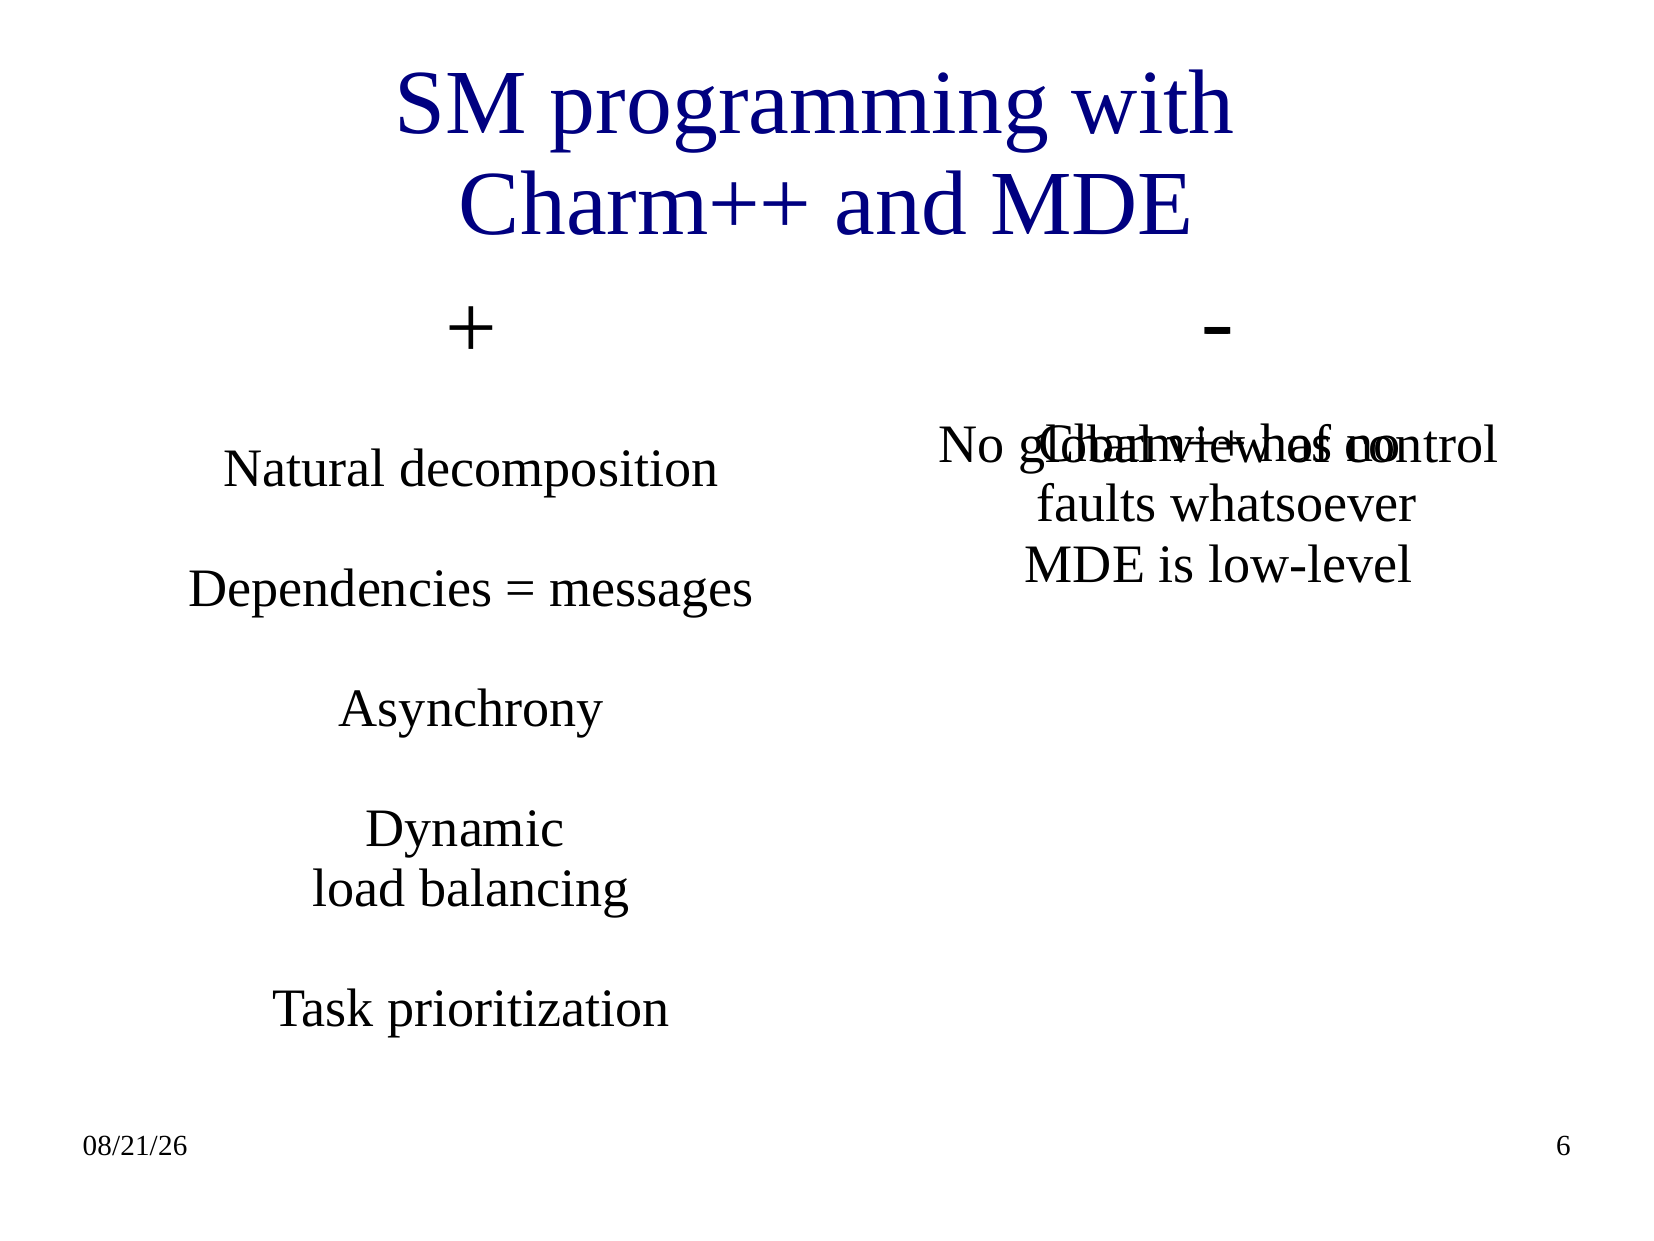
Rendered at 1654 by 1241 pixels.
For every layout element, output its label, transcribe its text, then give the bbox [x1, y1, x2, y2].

title SM programming with Charm++ and MDE [82, 41, 1571, 265]
text_box + Natural decomposition Dependencies = messages Asynchrony Dynamic load balancing Task prioritization [173, 268, 863, 1241]
text_box - No global view of control MDE is low-level [923, 263, 1613, 763]
